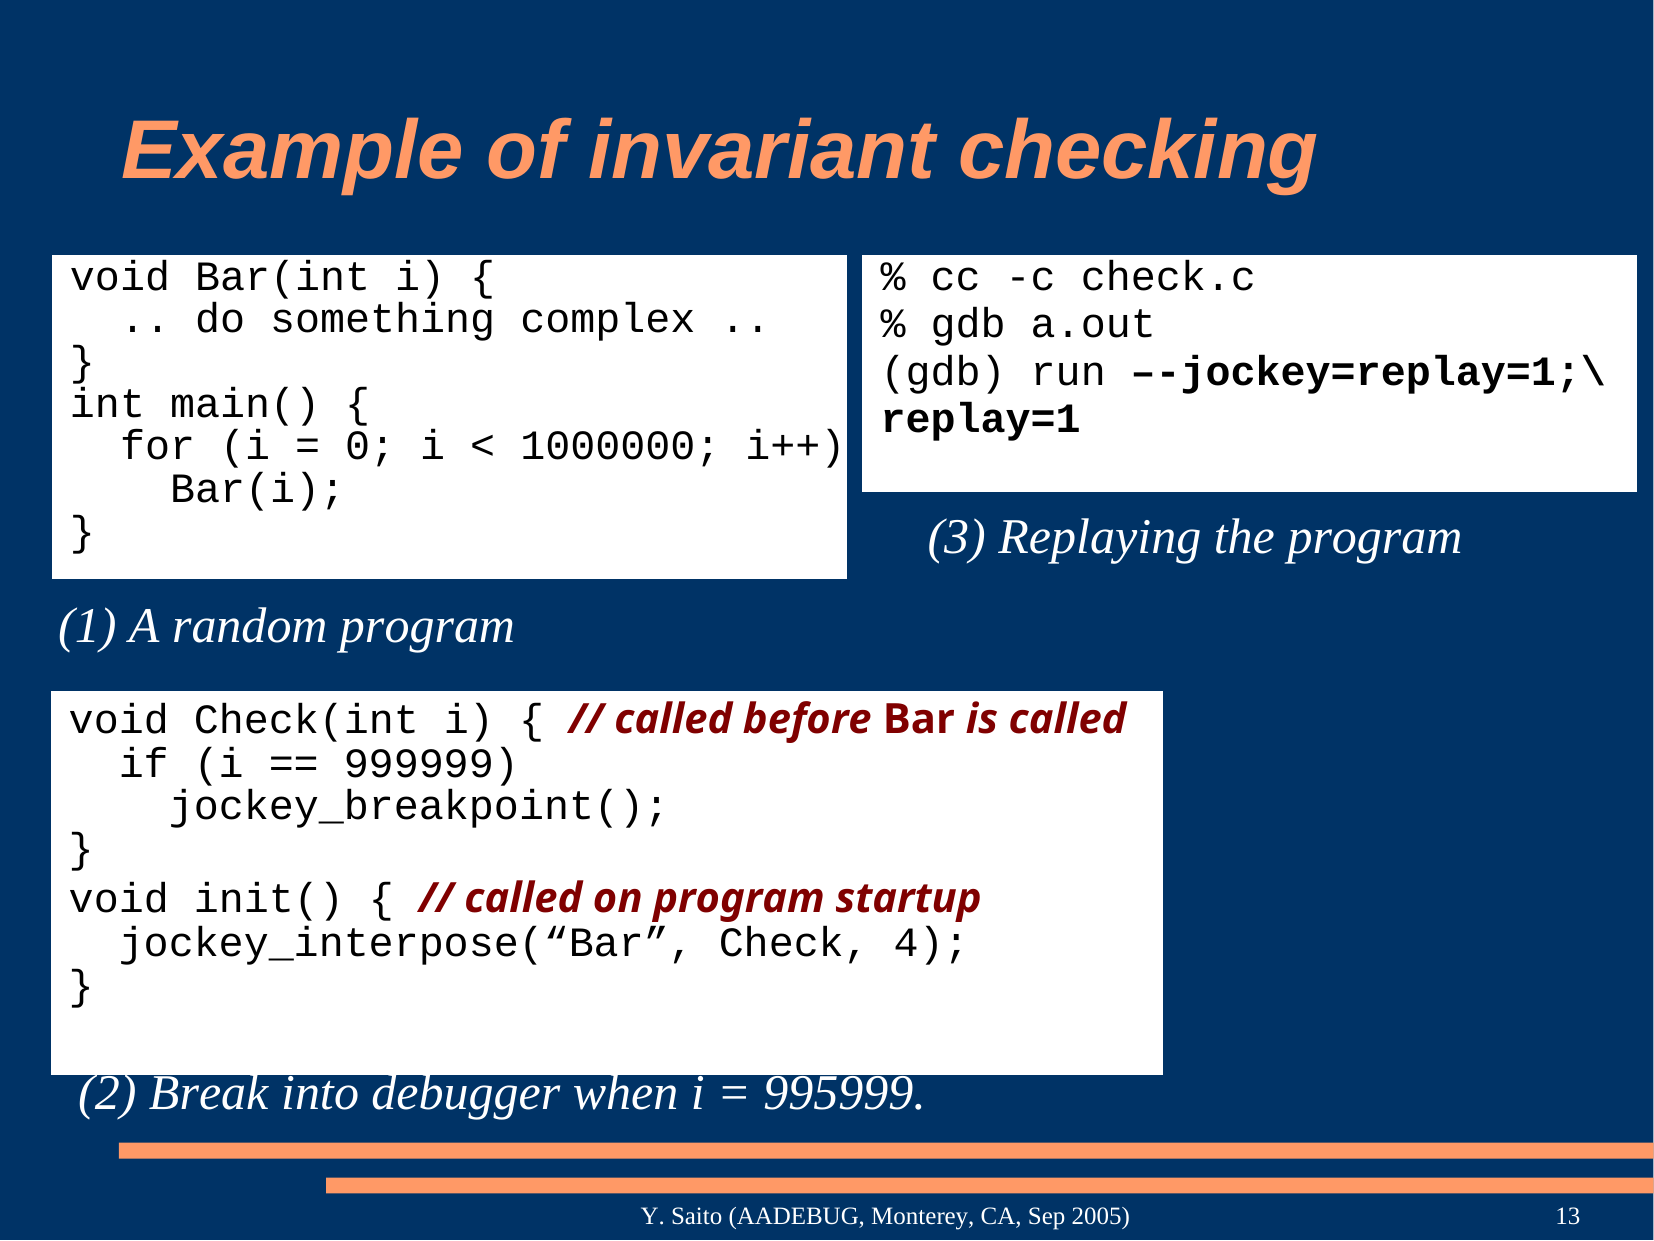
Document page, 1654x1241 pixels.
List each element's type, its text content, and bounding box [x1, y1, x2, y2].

list void Check(int i) { // called before Bar is called if (i == 999999) jockey_breakpoint(); } void init() { // called on program startup jockey_interpose(“Bar”, Check, 4); } [51, 691, 1163, 1075]
text_box (1) A random program [58, 598, 720, 669]
list % cc -c check.c % gdb a.out (gdb) run –-jockey=replay=1;\ replay=1 [862, 255, 1637, 492]
list void Bar(int i) { .. do something complex .. } int main() { for (i = 0; i < 1000000; i++) Bar(i); } [52, 255, 847, 579]
title Example of invariant checking [121, 46, 1534, 254]
text_box (3) Replaying the program [927, 508, 1464, 579]
text_box (2) Break into debugger when i = 995999. [78, 1065, 927, 1136]
